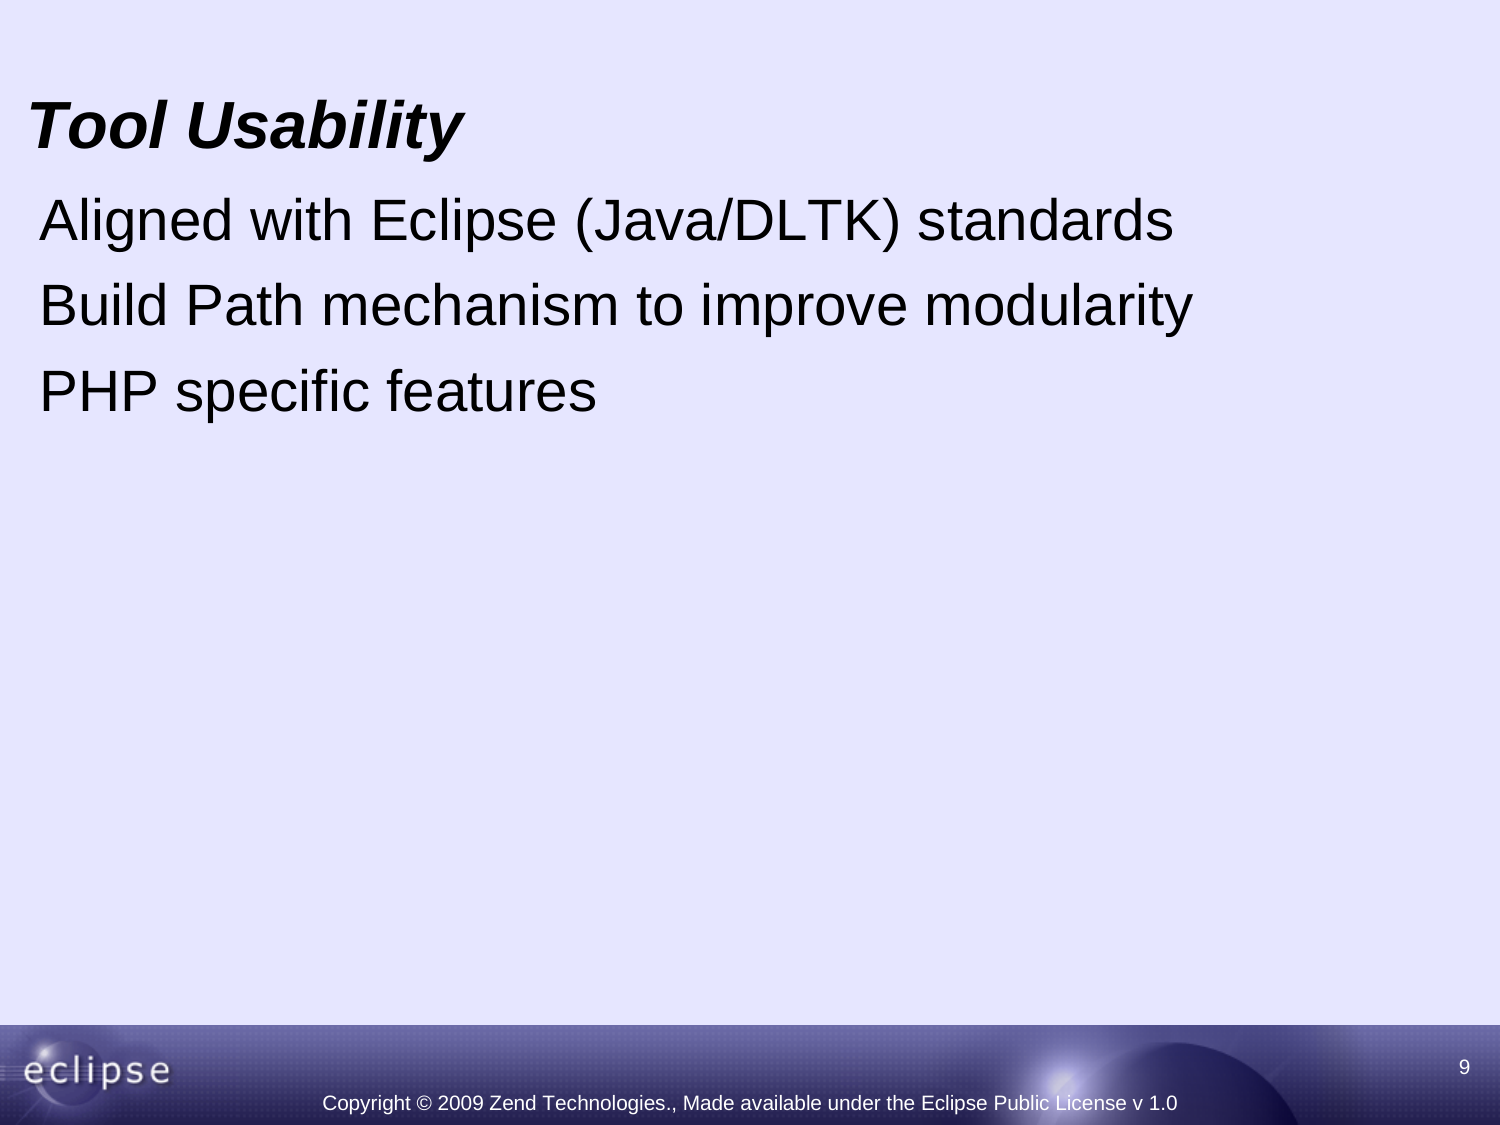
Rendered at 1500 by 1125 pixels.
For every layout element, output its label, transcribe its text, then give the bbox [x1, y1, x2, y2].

picture [0, 1025, 1500, 1125]
list Aligned with Eclipse (Java/DLTK) standards Build Path mechanism to improve modularity PHP specific features [37, 187, 1463, 1021]
title Tool Usability [26, 84, 1474, 172]
